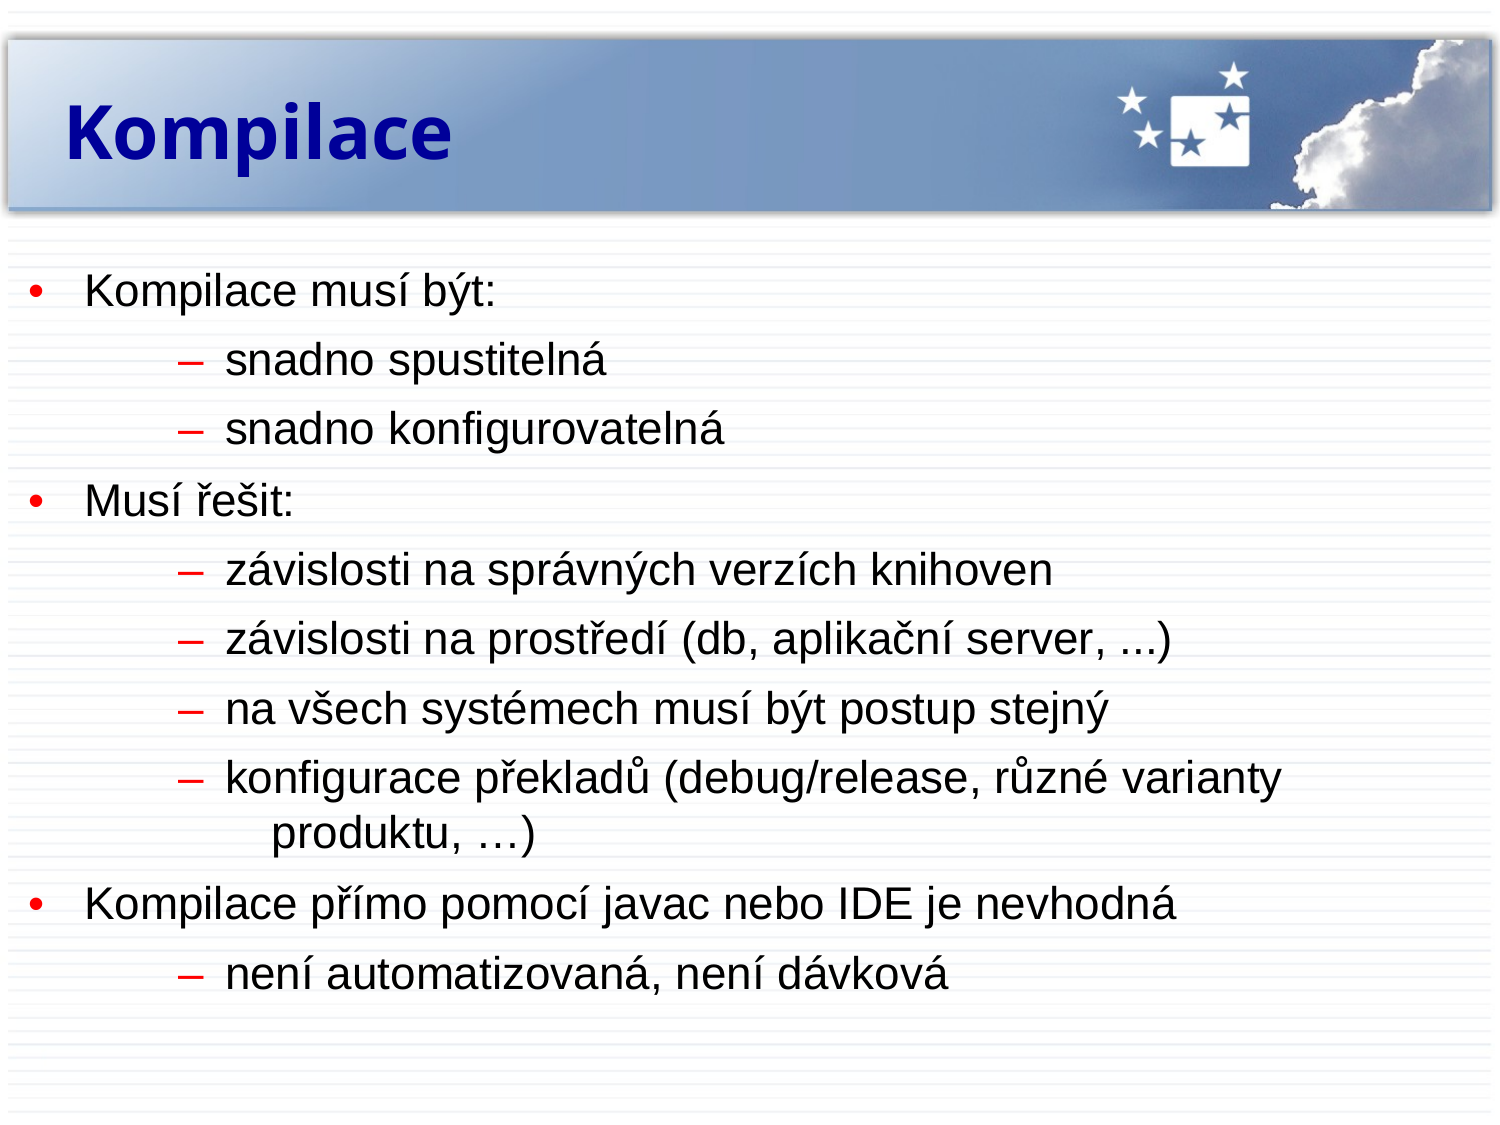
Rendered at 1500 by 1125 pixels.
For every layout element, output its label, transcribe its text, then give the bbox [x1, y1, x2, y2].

title Kompilace [63, 26, 1414, 229]
picture [0, 0, 1500, 1125]
list Kompilace musí být: snadno spustitelná snadno konfigurovatelná Musí řešit: závislosti na správných verzích knihoven závislosti na prostředí (db, aplikační server, ...) na všech systémech musí být postup stejný konfigurace překladů (debug/release, různé varianty produktu, …) Kompilace přímo pomocí javac nebo IDE je nevhodná není automatizovaná, není dávková [28, 261, 1480, 1090]
